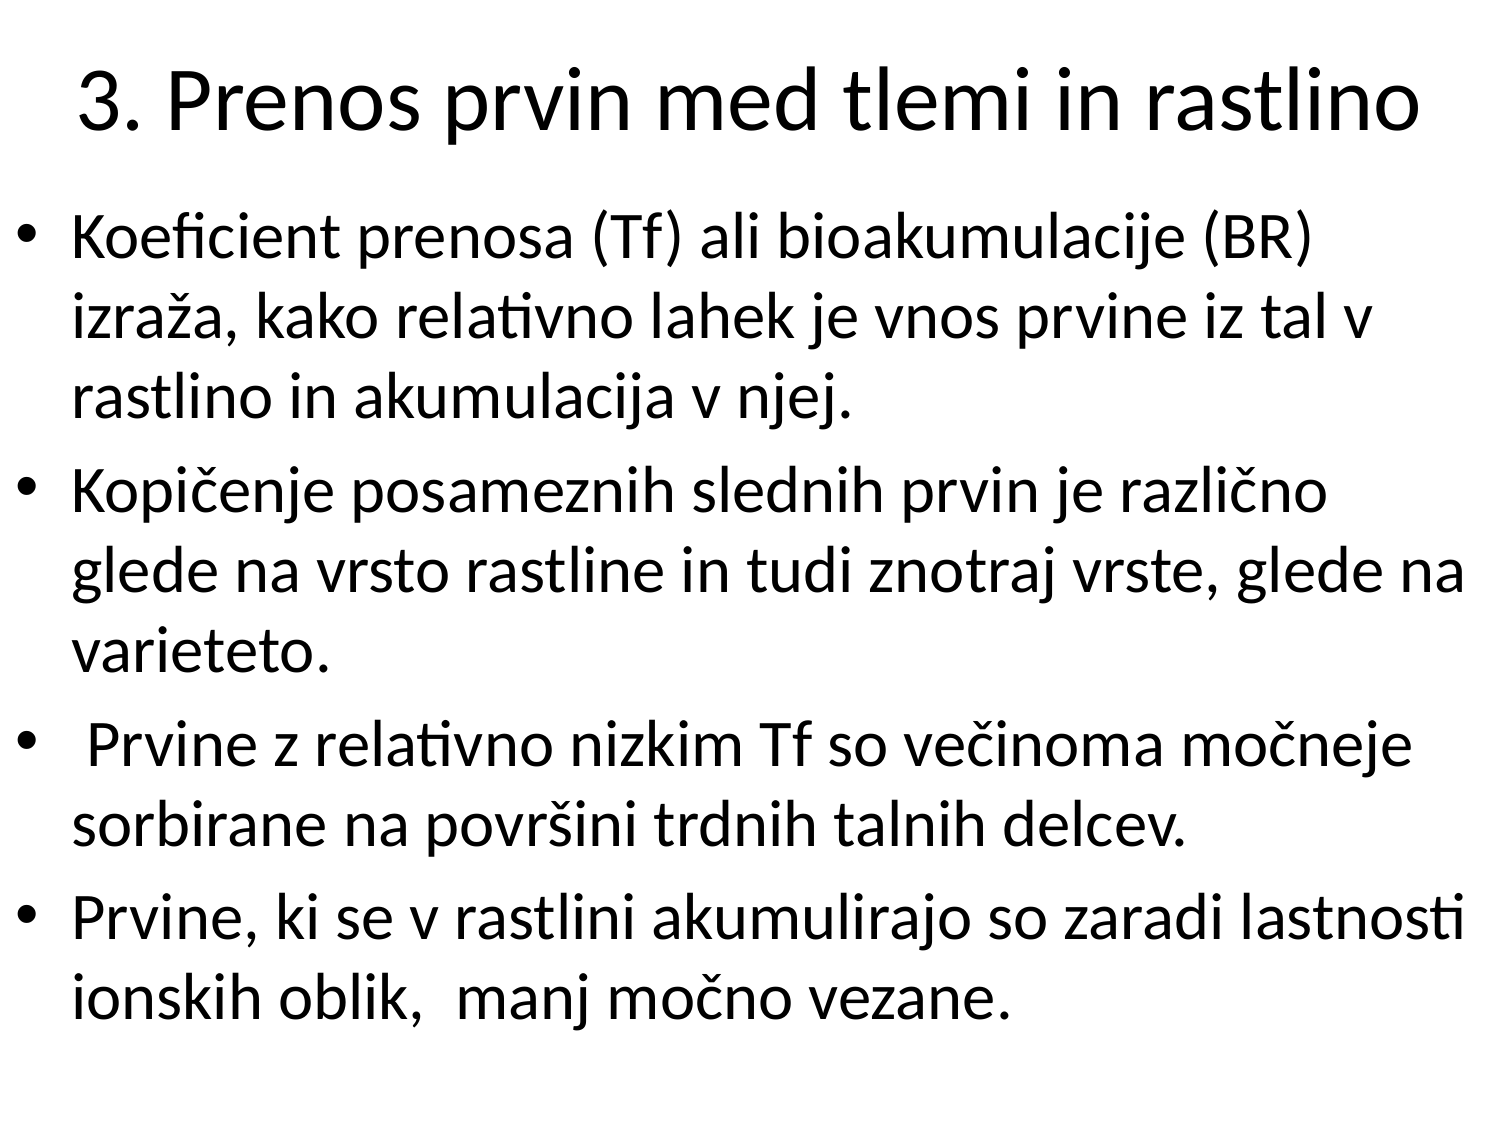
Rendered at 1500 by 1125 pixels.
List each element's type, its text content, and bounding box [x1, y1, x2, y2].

title 3. Prenos prvin med tlemi in rastlino [0, 0, 1500, 184]
list Koeficient prenosa (Tf) ali bioakumulacije (BR) izraža, kako relativno lahek je vnos prvine iz tal v rastlino in akumulacija v njej. Kopičenje posameznih slednih prvin je različno glede na vrsto rastline in tudi znotraj vrste, glede na varieteto. Prvine z relativno nizkim Tf so večinoma močneje sorbirane na površini trdnih talnih delcev. Prvine, ki se v rastlini akumulirajo so zaradi lastnosti ionskih oblik, manj močno vezane. [0, 184, 1500, 1125]
